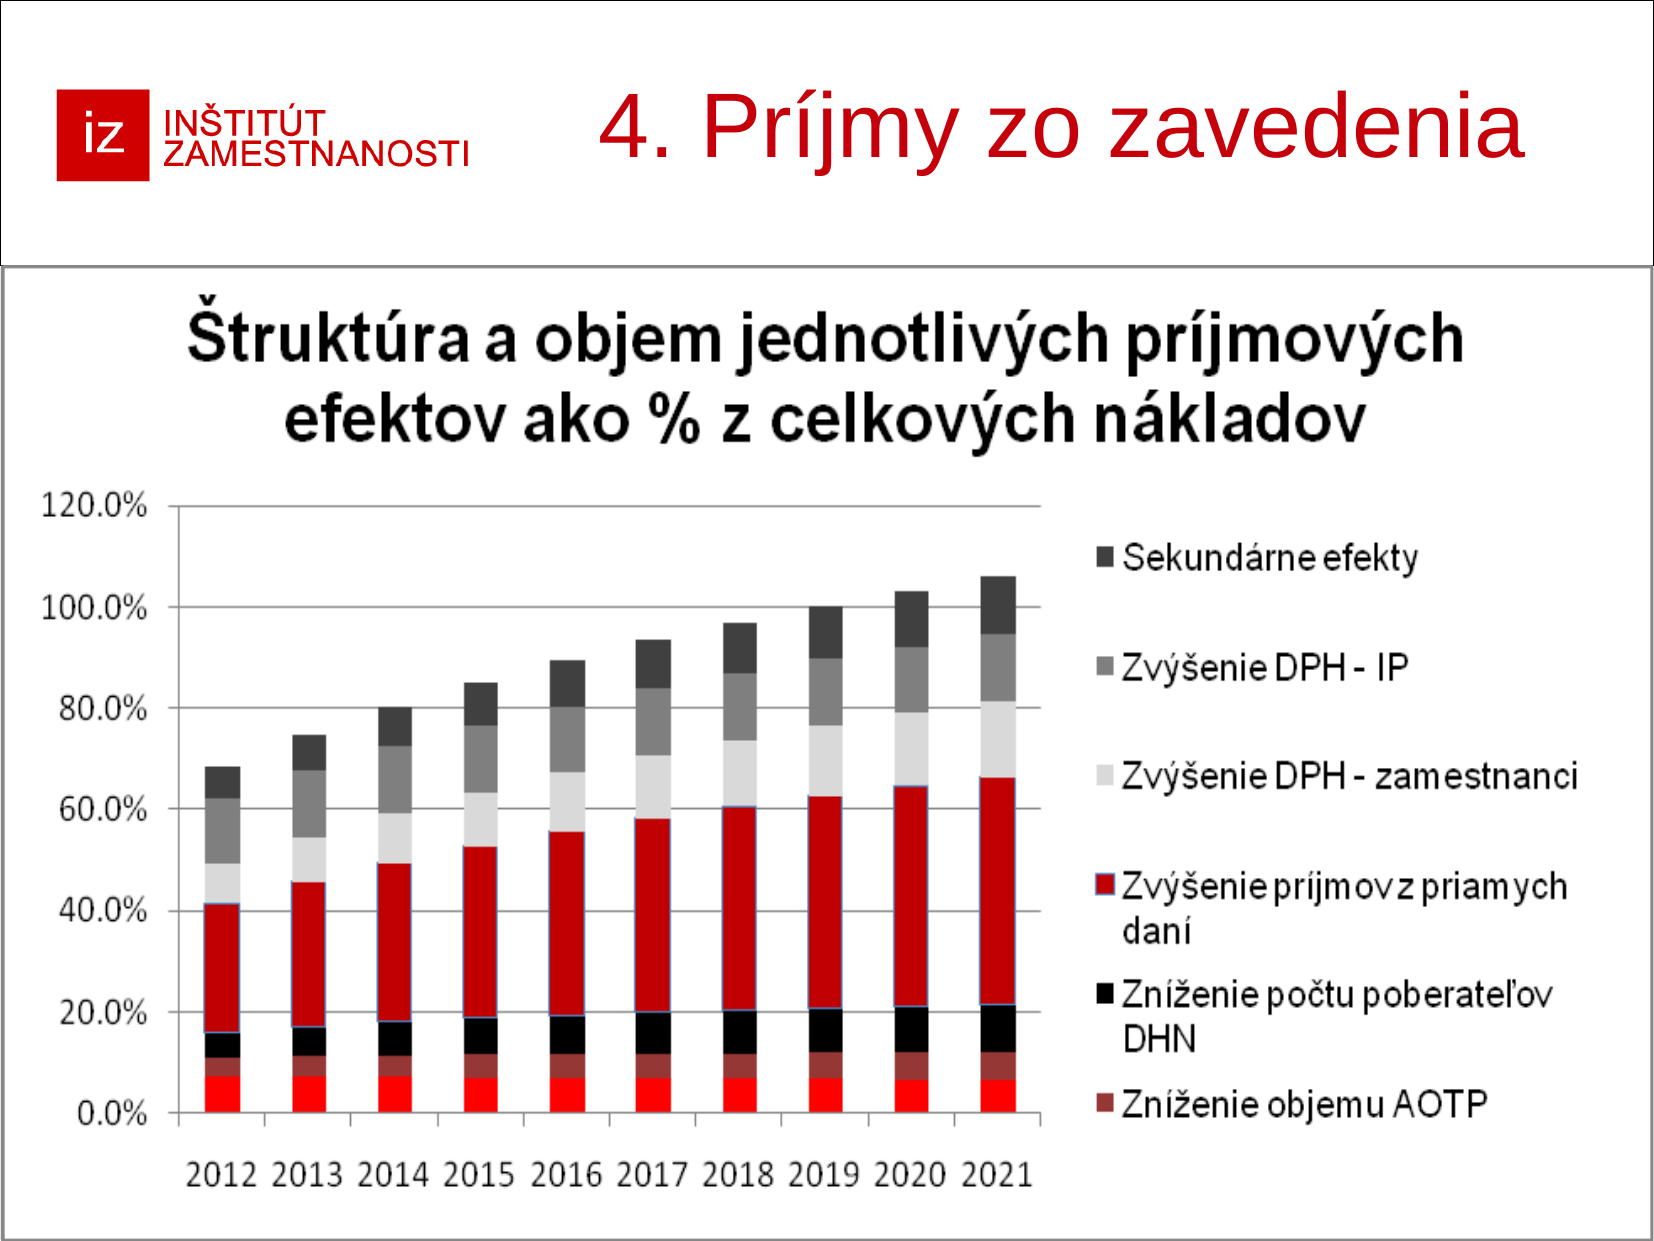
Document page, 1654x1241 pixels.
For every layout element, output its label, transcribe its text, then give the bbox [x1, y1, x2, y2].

picture [0, 265, 1654, 1241]
title 4. Príjmy zo zavedenia [561, 29, 1565, 237]
picture [5, 8, 518, 257]
